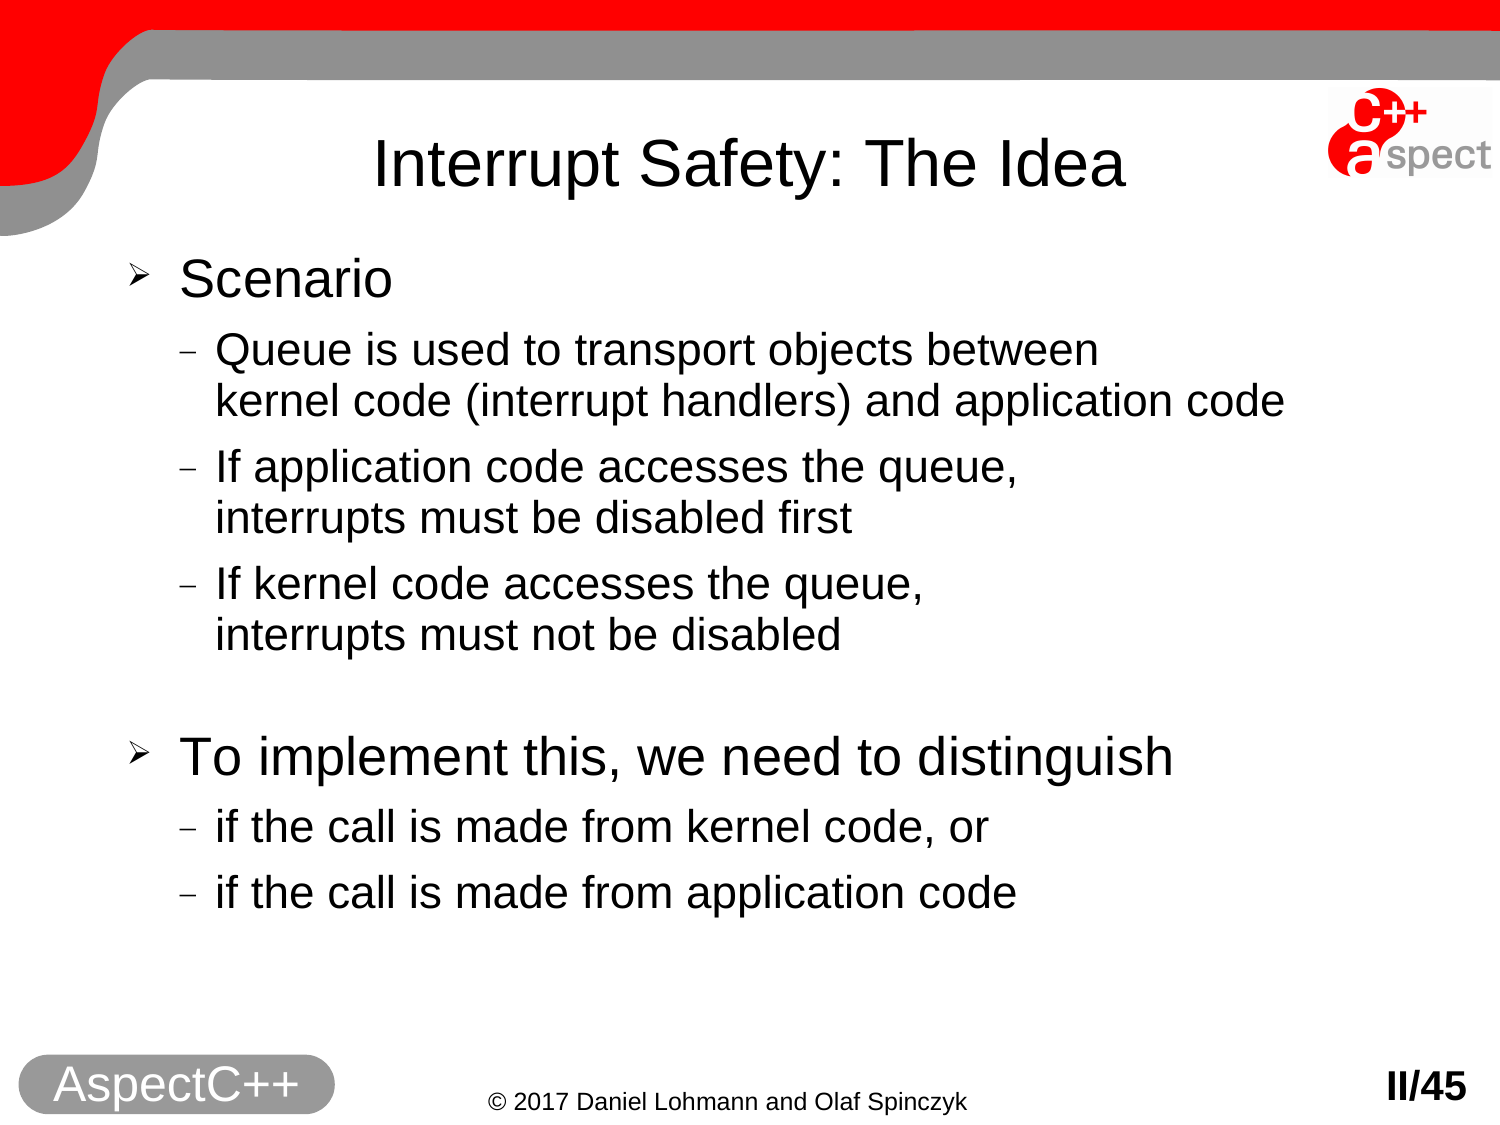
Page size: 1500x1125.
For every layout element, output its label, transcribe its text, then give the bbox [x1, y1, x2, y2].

list Scenario Queue is used to transport objects between kernel code (interrupt handlers) and application code If application code accesses the queue, interrupts must be disabled first If kernel code accesses the queue, interrupts must not be disabled To implement this, we need to distinguish if the call is made from kernel code, or if the call is made from application code [126, 248, 1459, 1013]
title Interrupt Safety: The Idea [112, 98, 1388, 223]
